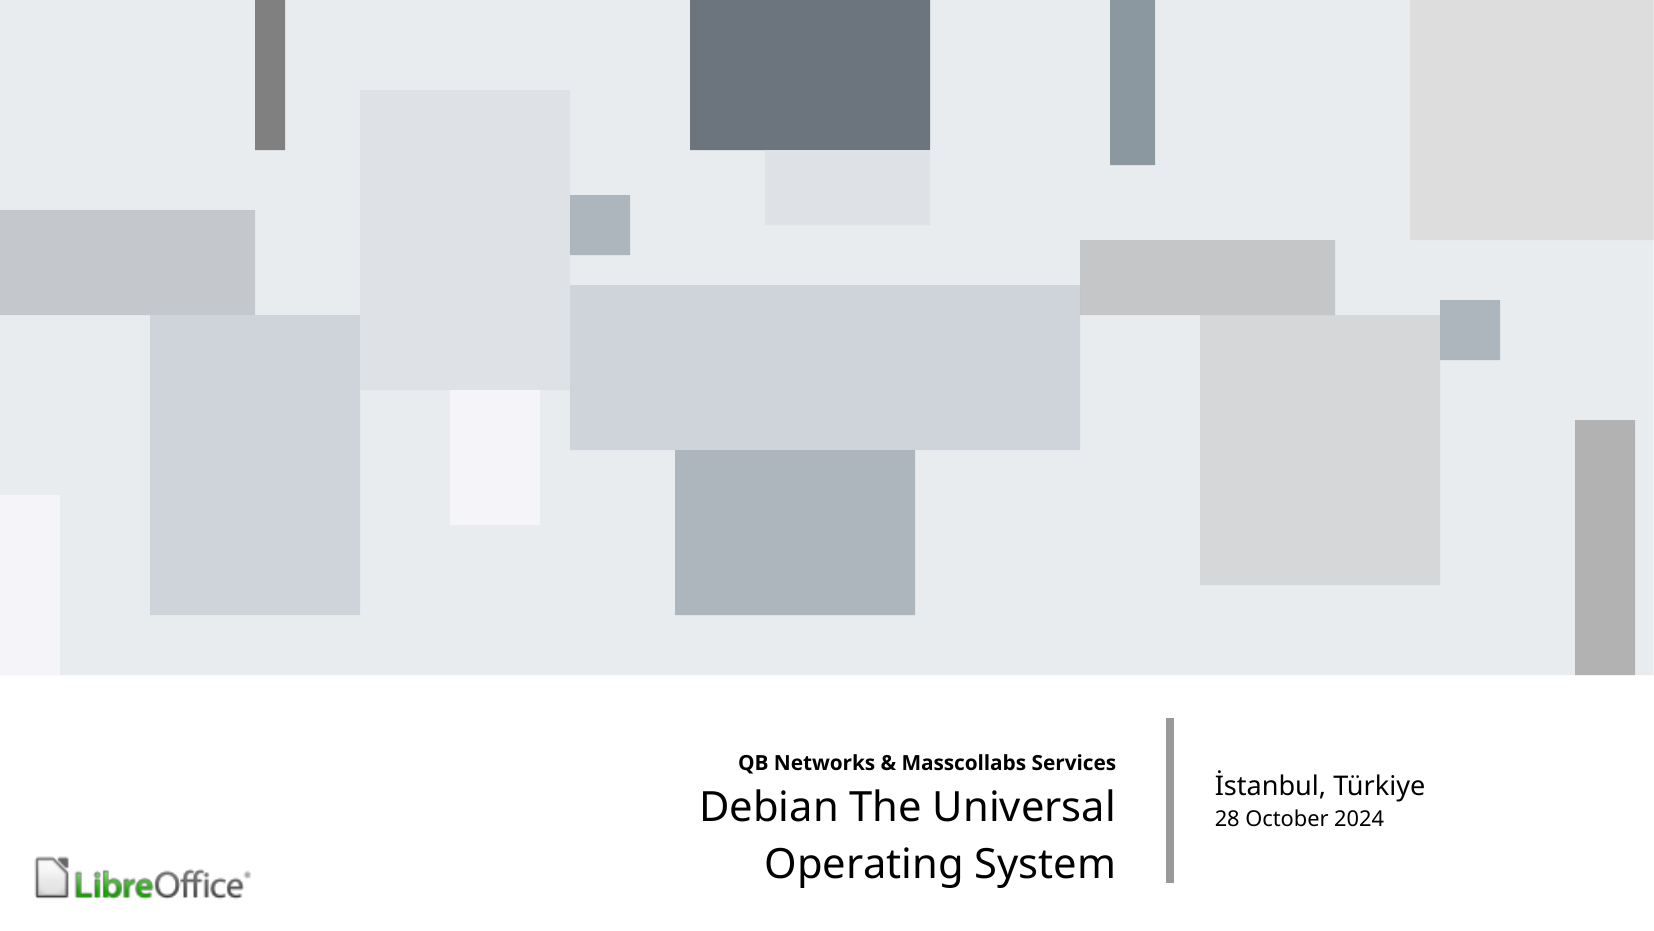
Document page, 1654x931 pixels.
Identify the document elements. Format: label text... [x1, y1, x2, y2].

picture [30, 852, 256, 903]
text_box QB Networks & Masscollabs Services Debian The Universal Operating System [675, 740, 1131, 898]
text_box İstanbul, Türkiye 28 October 2024 [1200, 759, 1591, 841]
